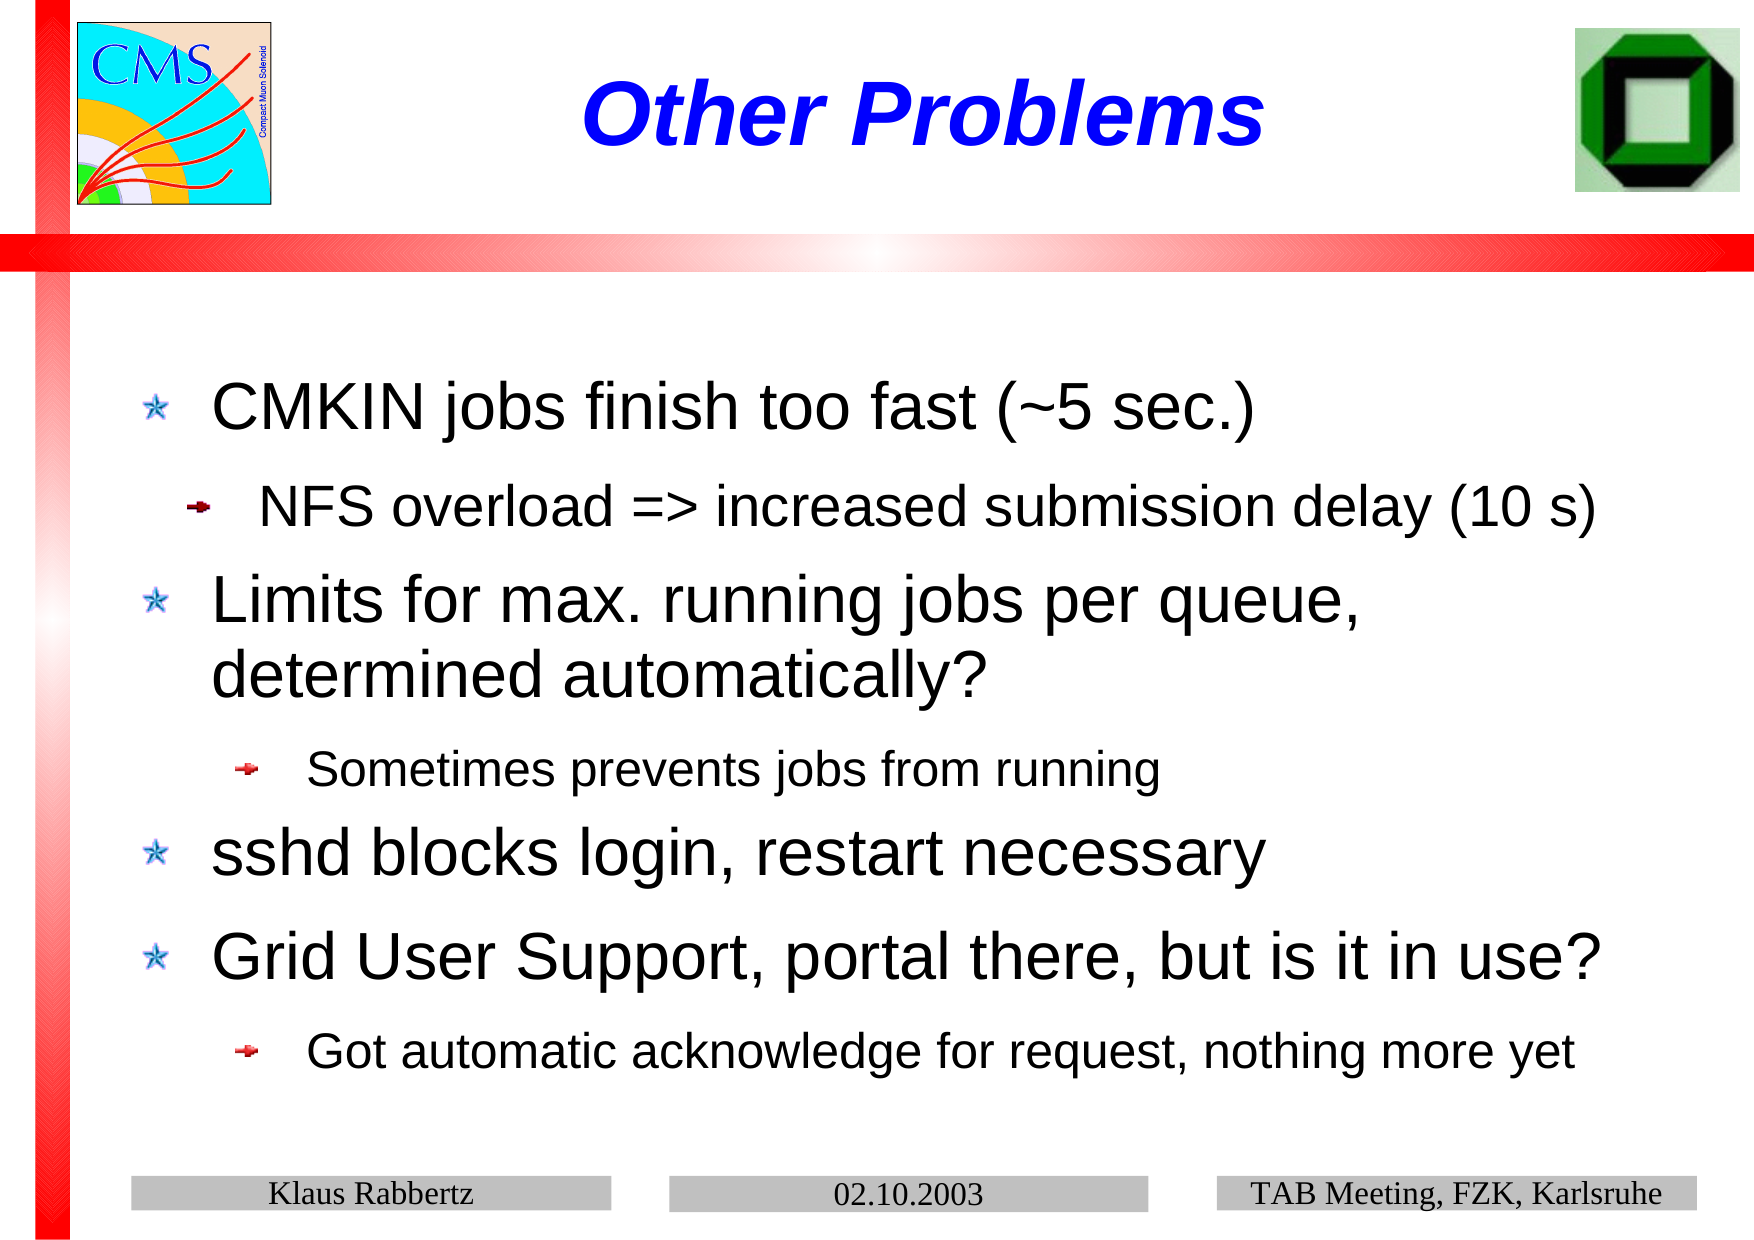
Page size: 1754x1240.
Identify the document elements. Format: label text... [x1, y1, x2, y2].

title Other Problems [282, 10, 1566, 218]
picture [1575, 28, 1740, 192]
list CMKIN jobs finish too fast (~5 sec.) NFS overload => increased submission delay (10 s) Limits for max. running jobs per queue, determined automatically? Sometimes prevents jobs from running sshd blocks login, restart necessary Grid User Support, portal there, but is it in use? Got automatic acknowledge for request, nothing more yet [128, 369, 1627, 1126]
picture [76, 21, 272, 205]
